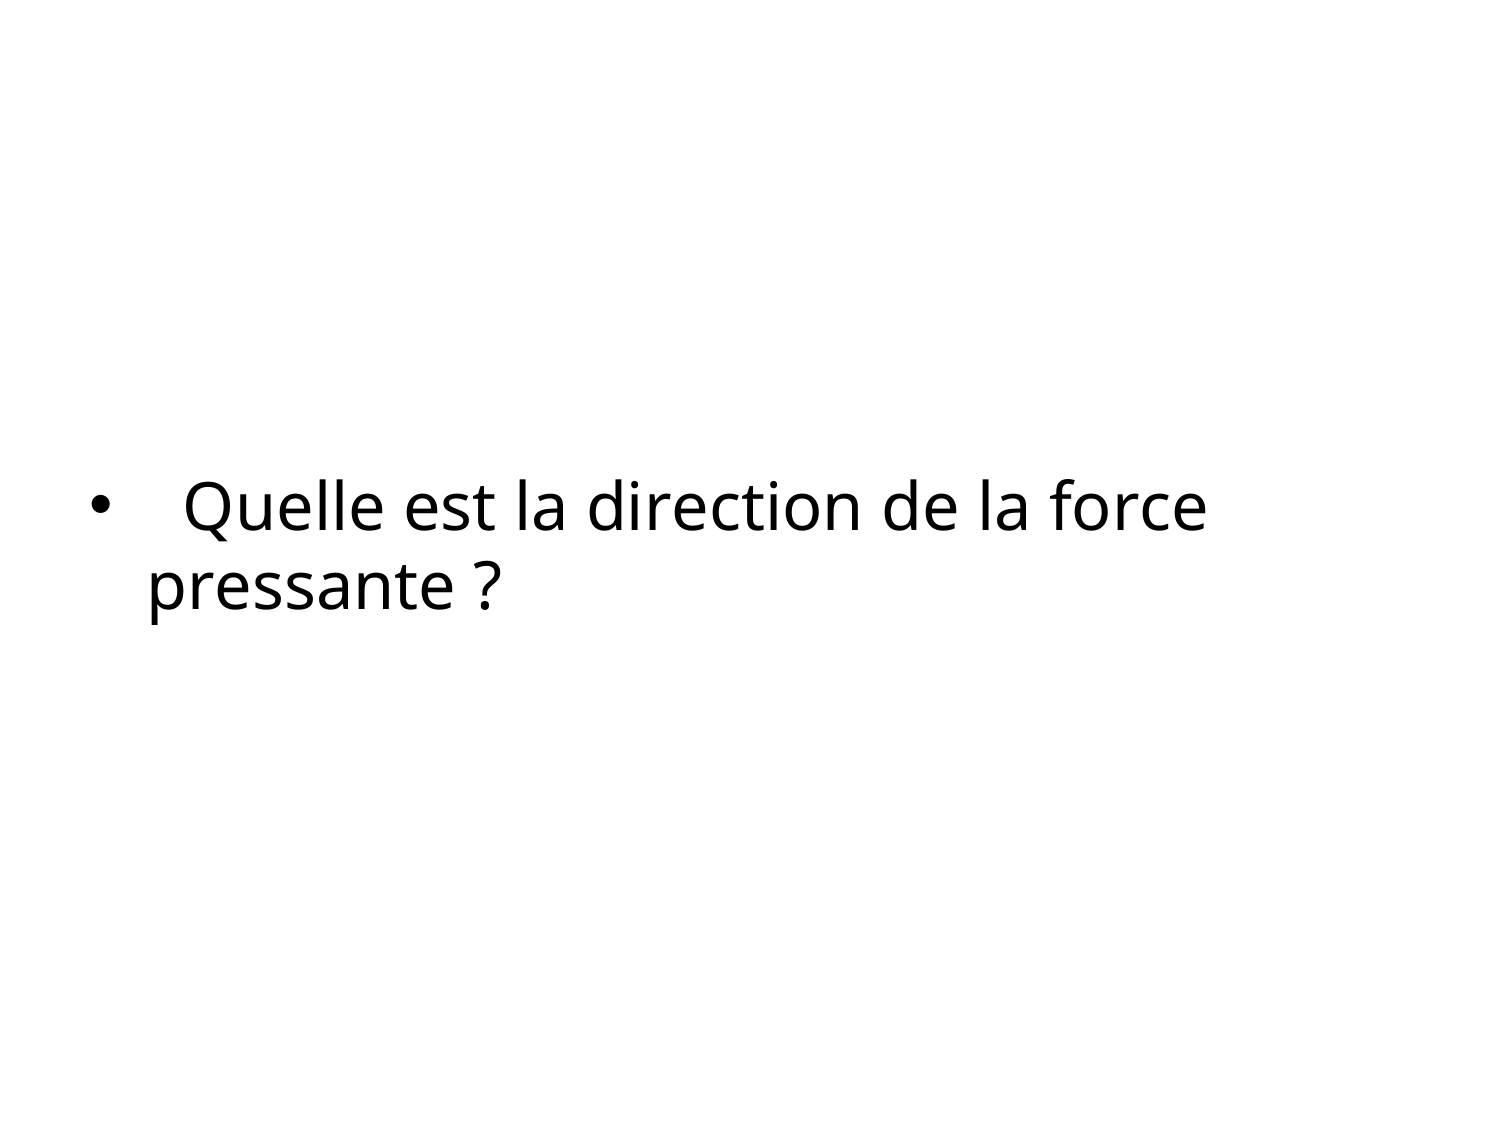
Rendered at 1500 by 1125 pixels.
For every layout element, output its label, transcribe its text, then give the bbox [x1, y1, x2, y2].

list Quelle est la direction de la force pressante ? [75, 262, 1426, 1006]
